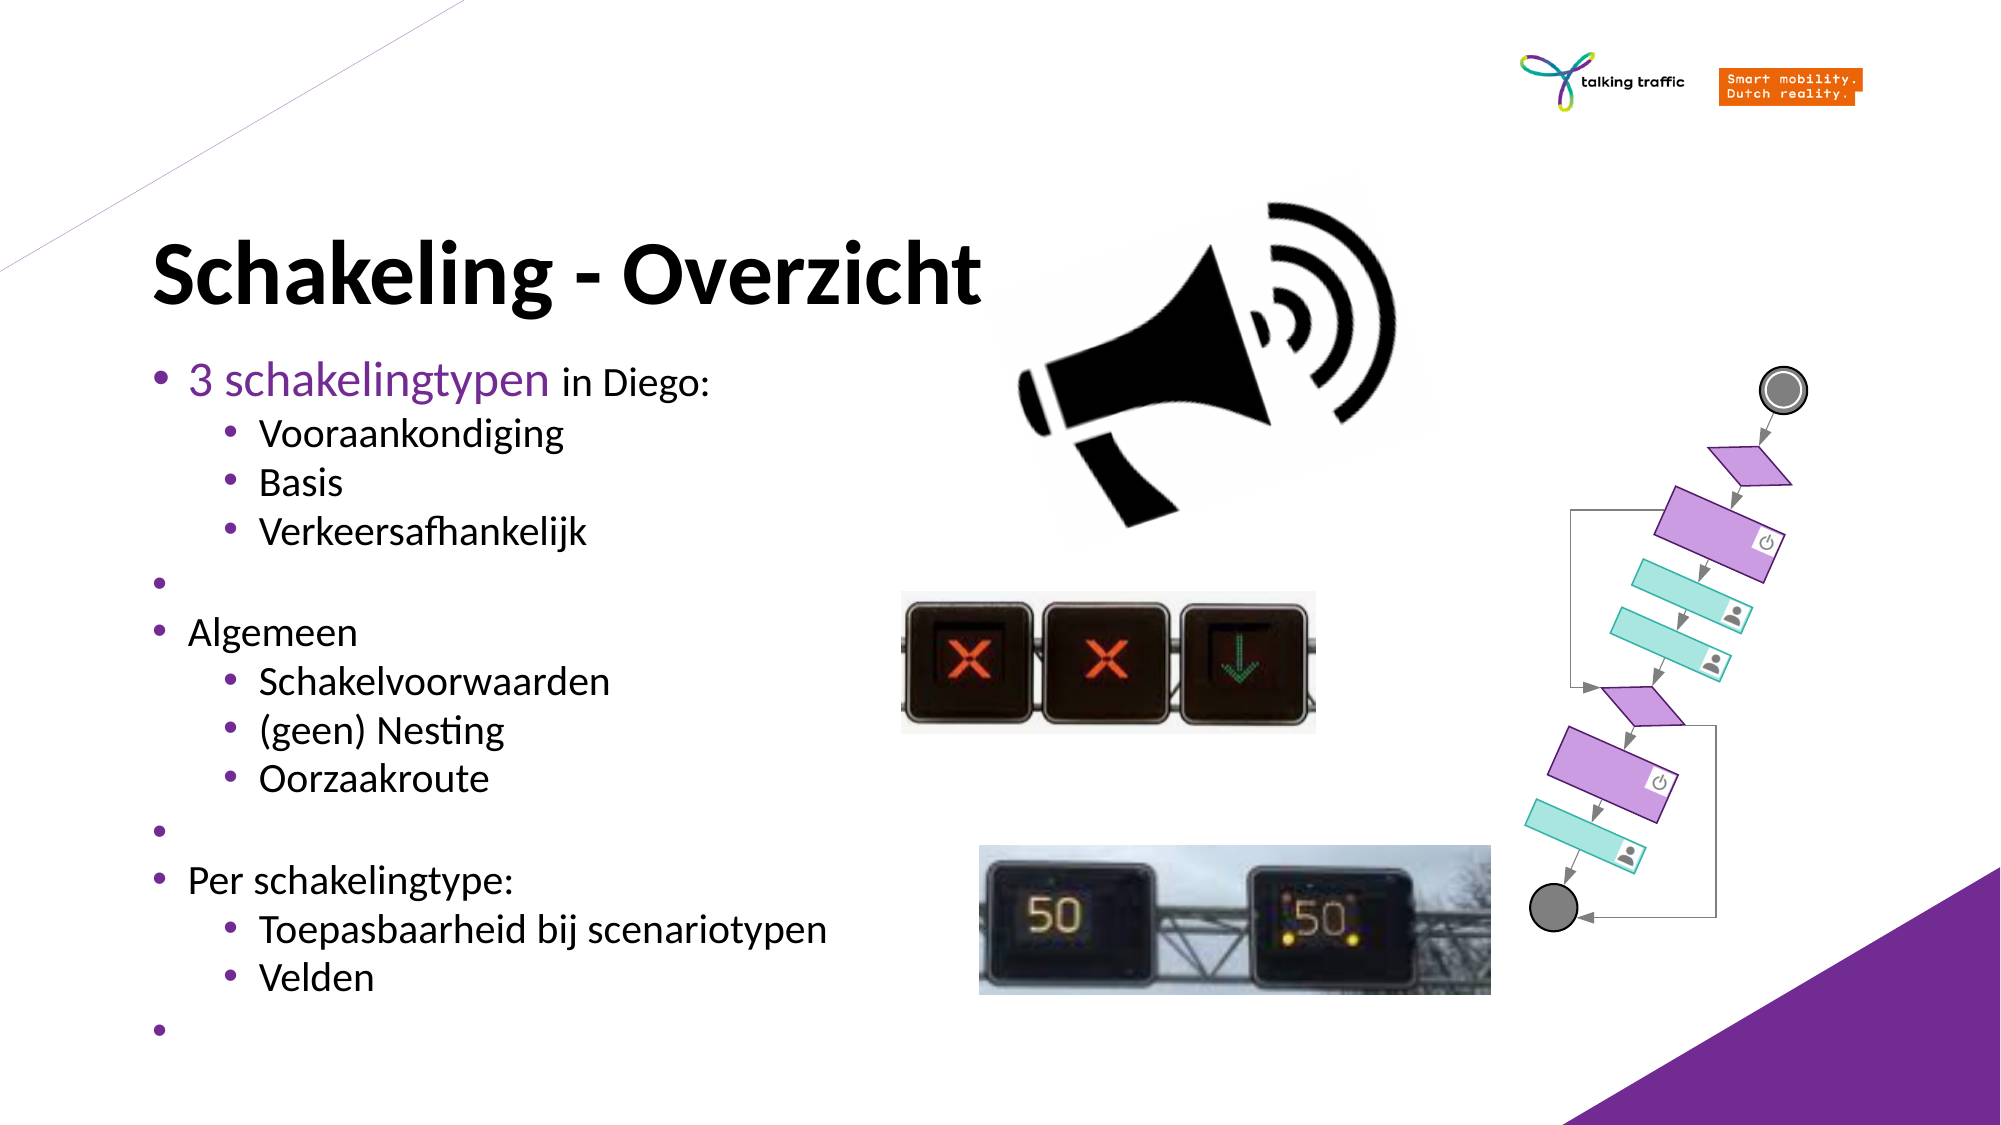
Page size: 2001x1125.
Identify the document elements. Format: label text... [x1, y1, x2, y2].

text_box [1530, 884, 1578, 932]
picture [979, 845, 1491, 995]
text_box [1708, 446, 1792, 486]
text_box [1525, 799, 1646, 874]
picture [981, 170, 1443, 554]
picture [901, 591, 1316, 734]
picture [1751, 526, 1783, 557]
text_box [1631, 559, 1753, 634]
list 3 schakelingtypen in Diego: Vooraankondiging Basis Verkeersafhankelijk Algemeen Schakelvoorwaarden (geen) Nesting Oorzaakroute Per schakelingtype: Toepasbaarheid bij scenariotypen Velden [137, 356, 1000, 1014]
picture [1720, 599, 1750, 630]
text_box [1602, 686, 1685, 727]
picture [1614, 839, 1643, 870]
title Schakeling - Overzicht [137, 165, 1863, 332]
picture [1644, 766, 1676, 797]
text_box [1759, 366, 1808, 415]
text_box [1610, 607, 1732, 682]
picture [1699, 647, 1729, 678]
text_box [1654, 486, 1785, 583]
text_box [1547, 726, 1679, 824]
text_box 37 [1412, 1042, 1863, 1103]
